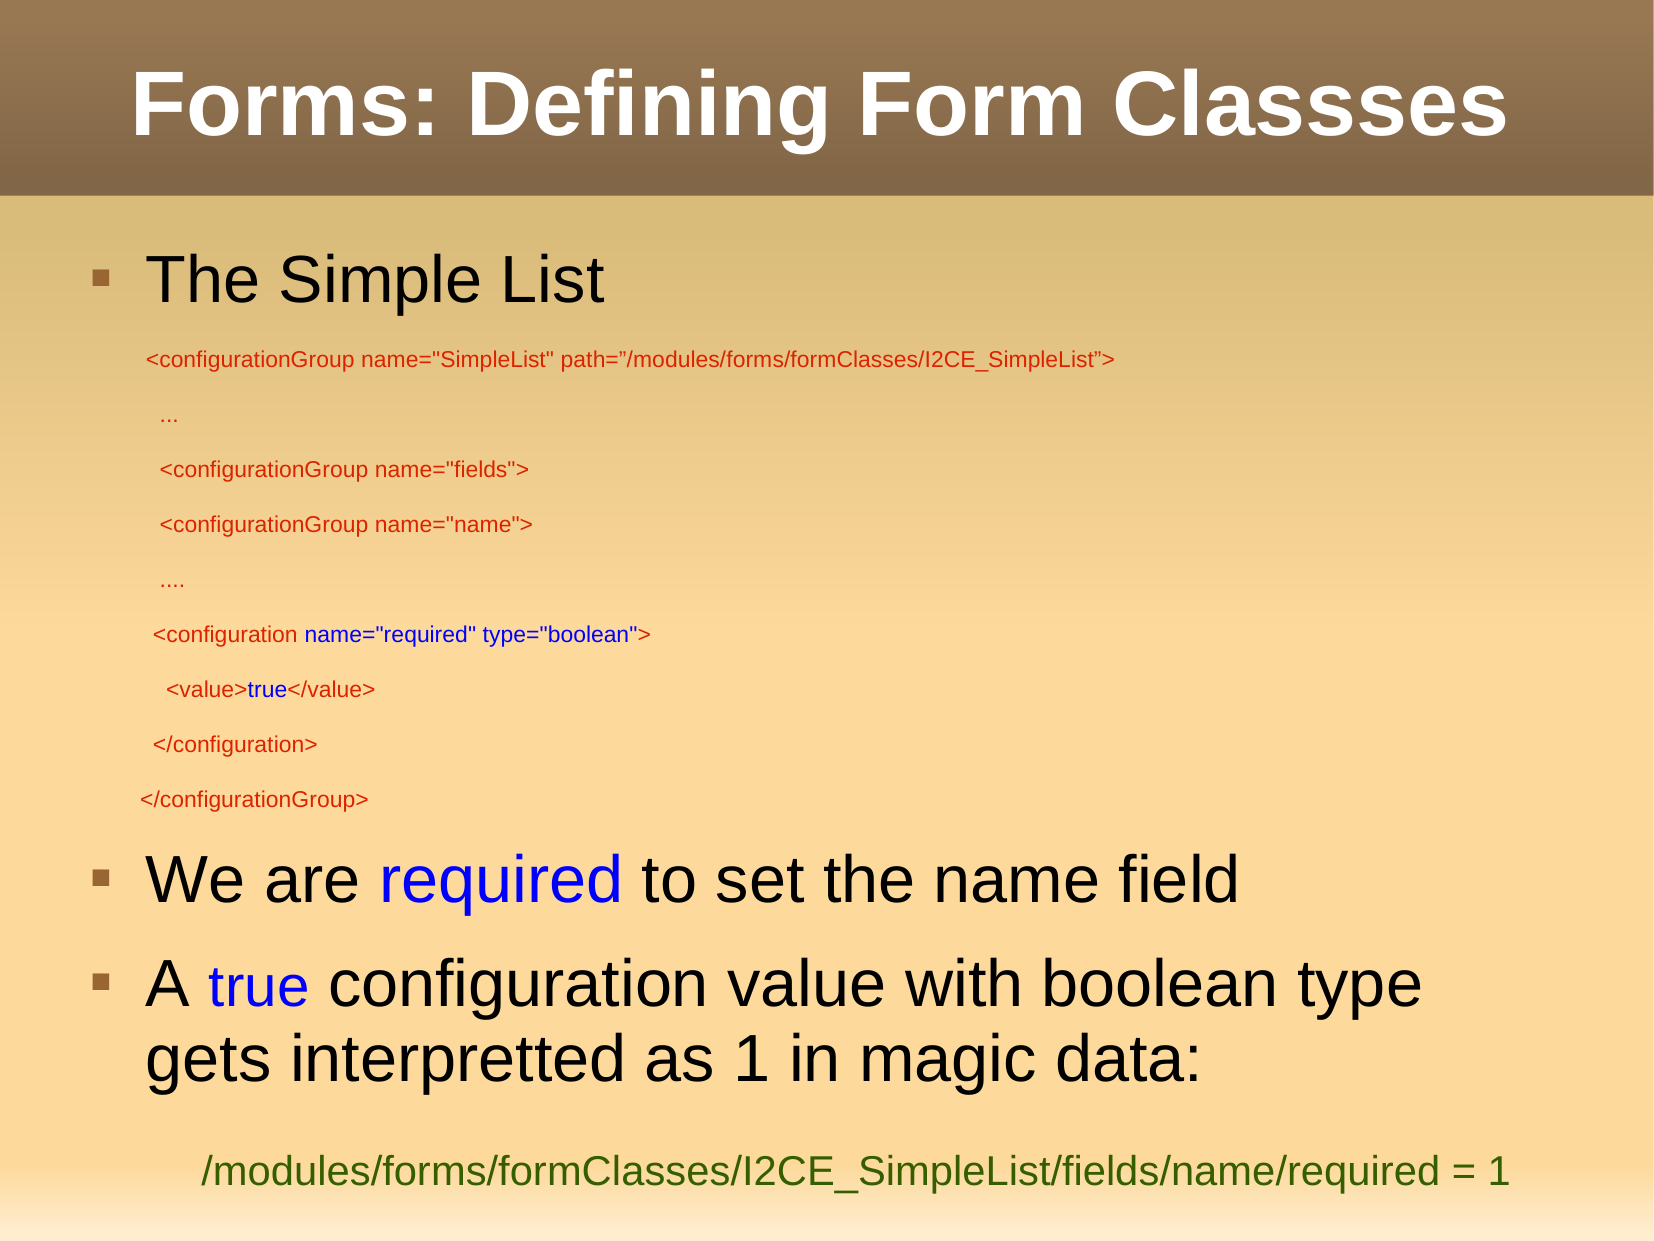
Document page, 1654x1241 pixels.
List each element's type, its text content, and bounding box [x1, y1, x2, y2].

picture [0, 0, 1654, 1241]
list The Simple List <configurationGroup name="SimpleList" path=”/modules/forms/formClasses/I2CE_SimpleList”> ... <configurationGroup name="fields"> <configurationGroup name="name"> .... <configuration name="required" type="boolean"> <value>true</value> </configuration> </configurationGroup> We are required to set the name field A true configuration value with boolean type gets interpretted as 1 in magic data: /modules/forms/formClasses/I2CE_SimpleList/fields/name/required = 1 [75, 242, 1564, 1201]
title Forms: Defining Form Classses [76, 7, 1565, 200]
